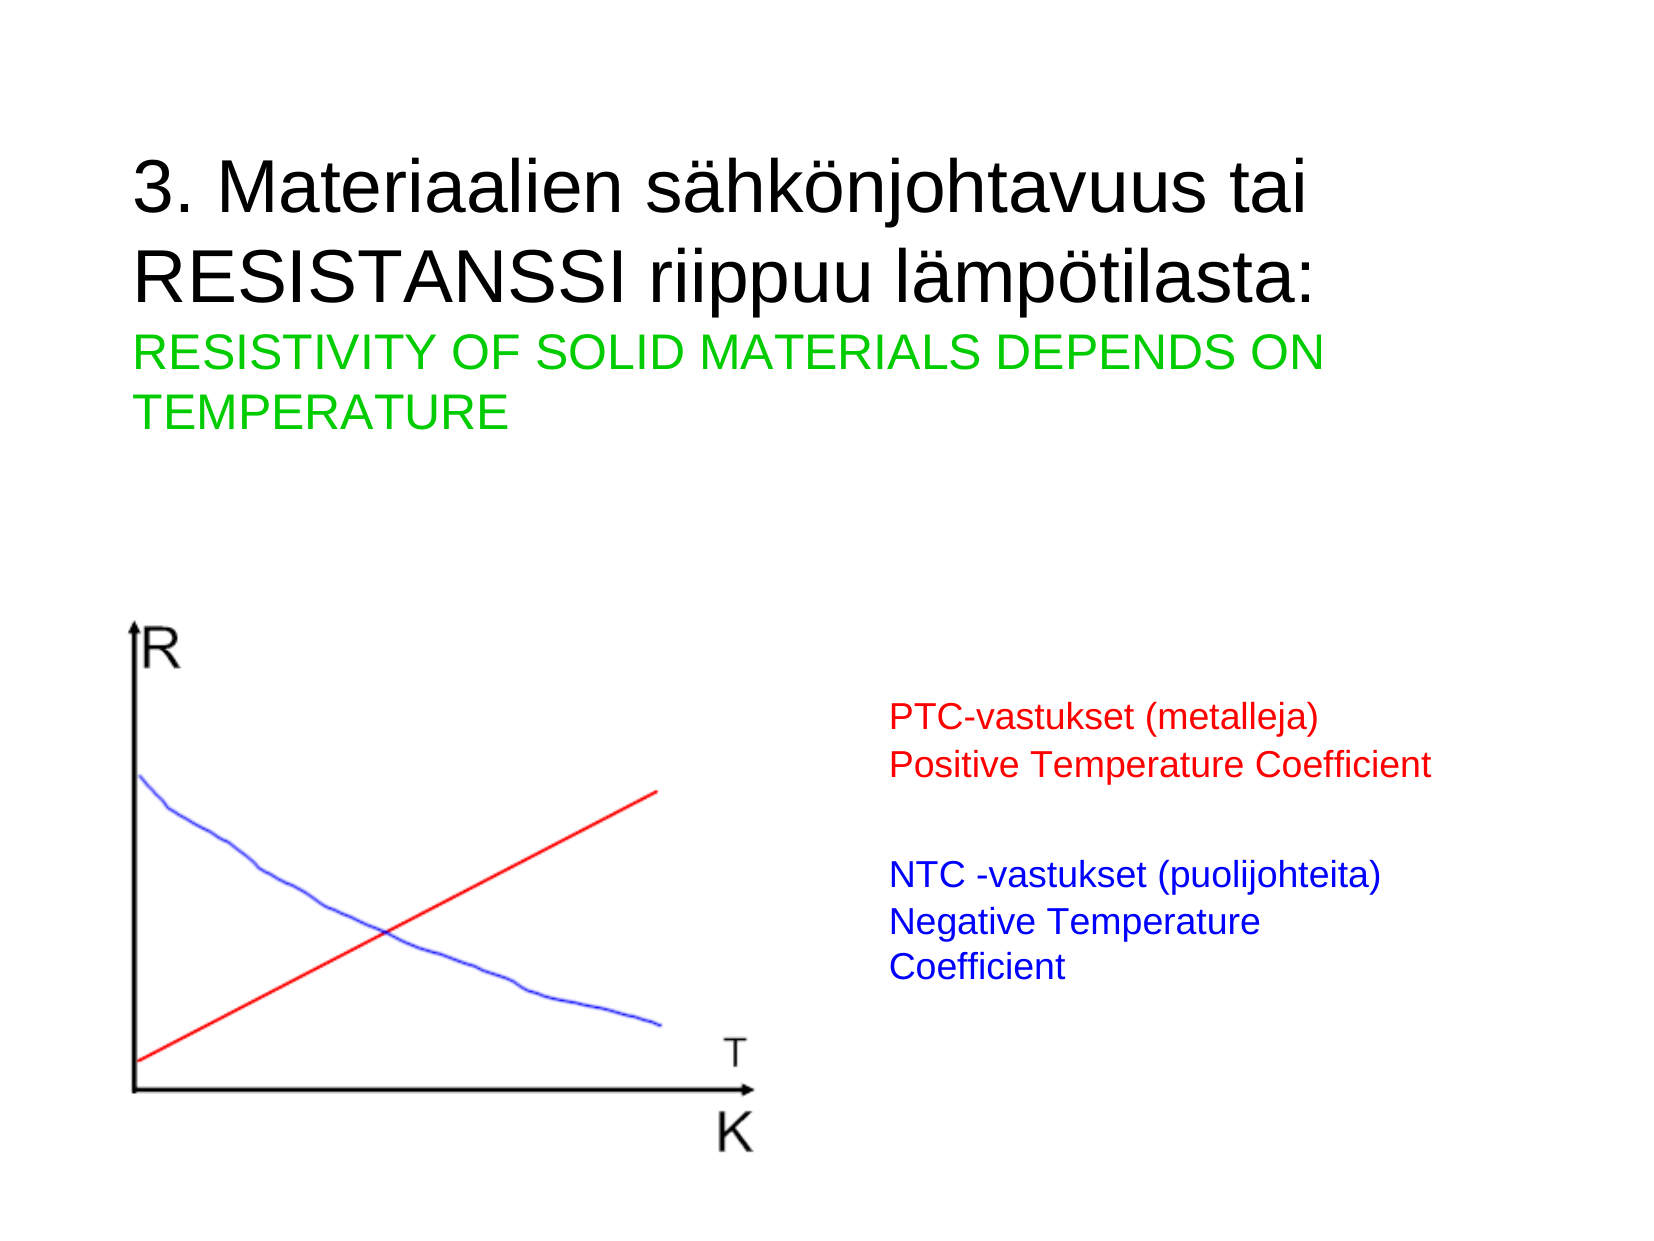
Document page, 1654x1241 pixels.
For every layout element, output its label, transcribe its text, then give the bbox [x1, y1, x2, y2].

text_box PTC-vastukset (metalleja) Positive Temperature Coefficient NTC -vastukset (puolijohteita) Negative Temperature Coefficient [873, 685, 1463, 721]
picture [94, 579, 784, 1193]
text_box 3. Materiaalien sähkönjohtavuus tai RESISTANSSI riippuu lämpötilasta: RESISTIVITY OF SOLID MATERIALS DEPENDS ON TEMPERATURE [118, 129, 1345, 325]
